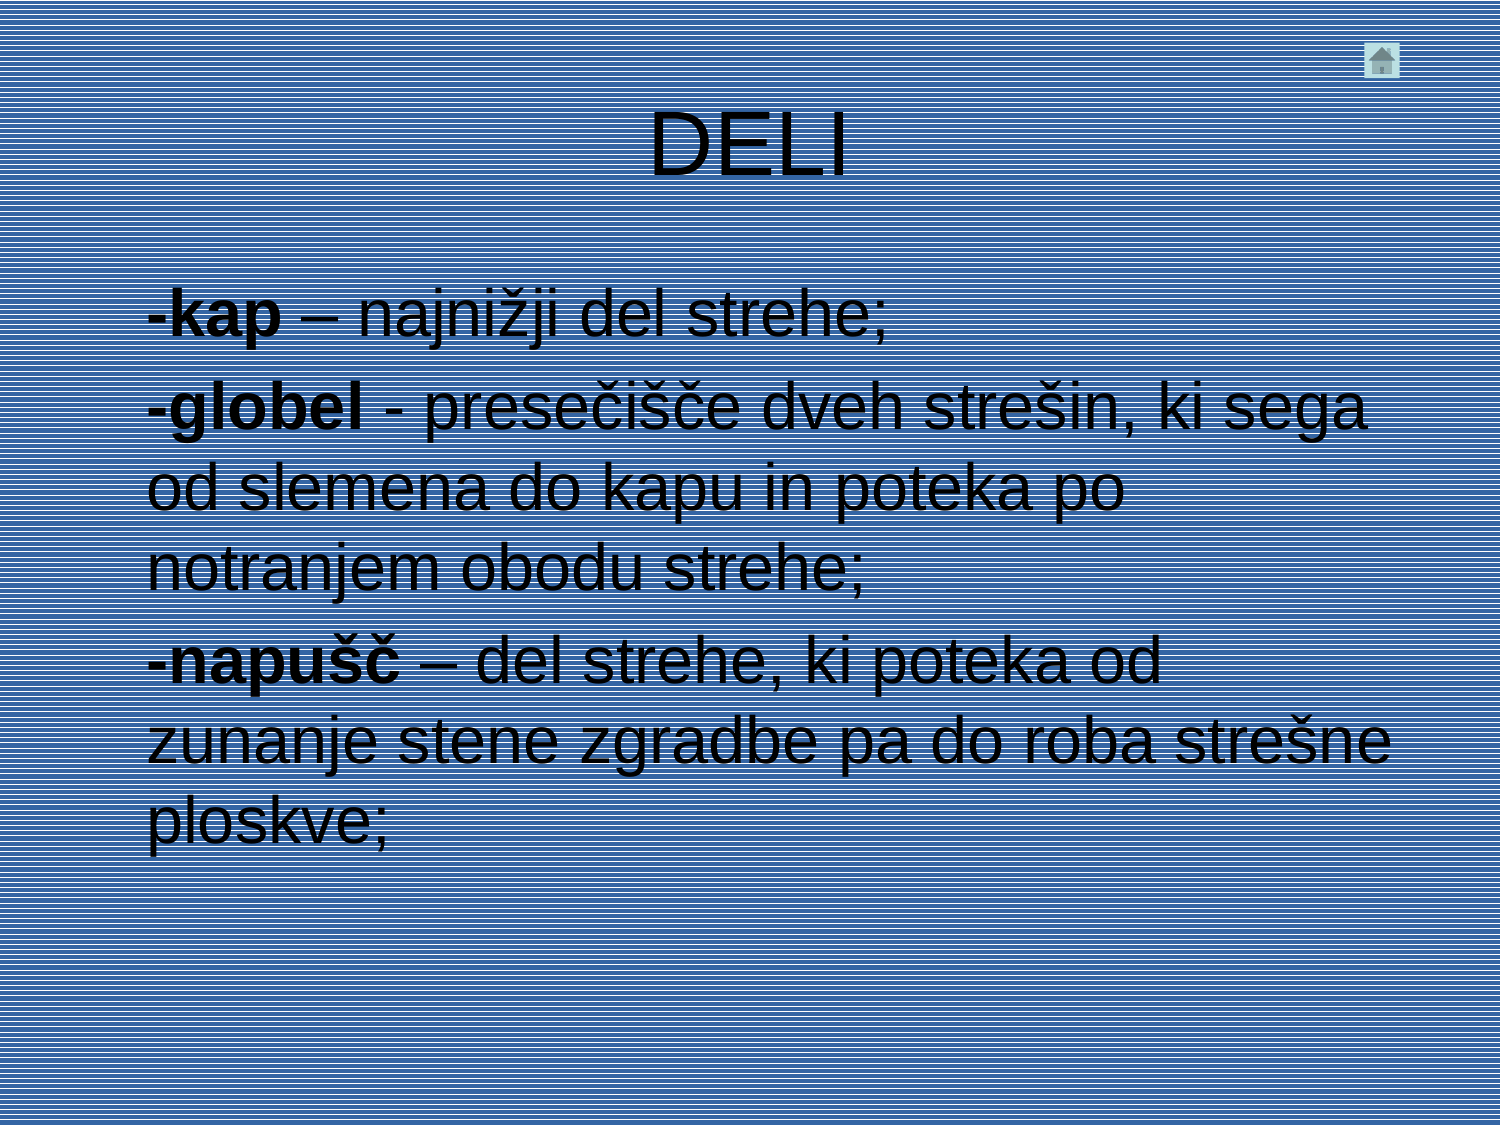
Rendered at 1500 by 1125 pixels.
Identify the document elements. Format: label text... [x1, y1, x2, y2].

list -kap – najnižji del strehe; -globel - presečišče dveh strešin, ki sega od slemena do kapu in poteka po notranjem obodu strehe; -napušč – del strehe, ki poteka od zunanje stene zgradbe pa do roba strešne ploskve; [75, 262, 1425, 1005]
text_box [1364, 42, 1400, 79]
title DELI [75, 45, 1425, 233]
